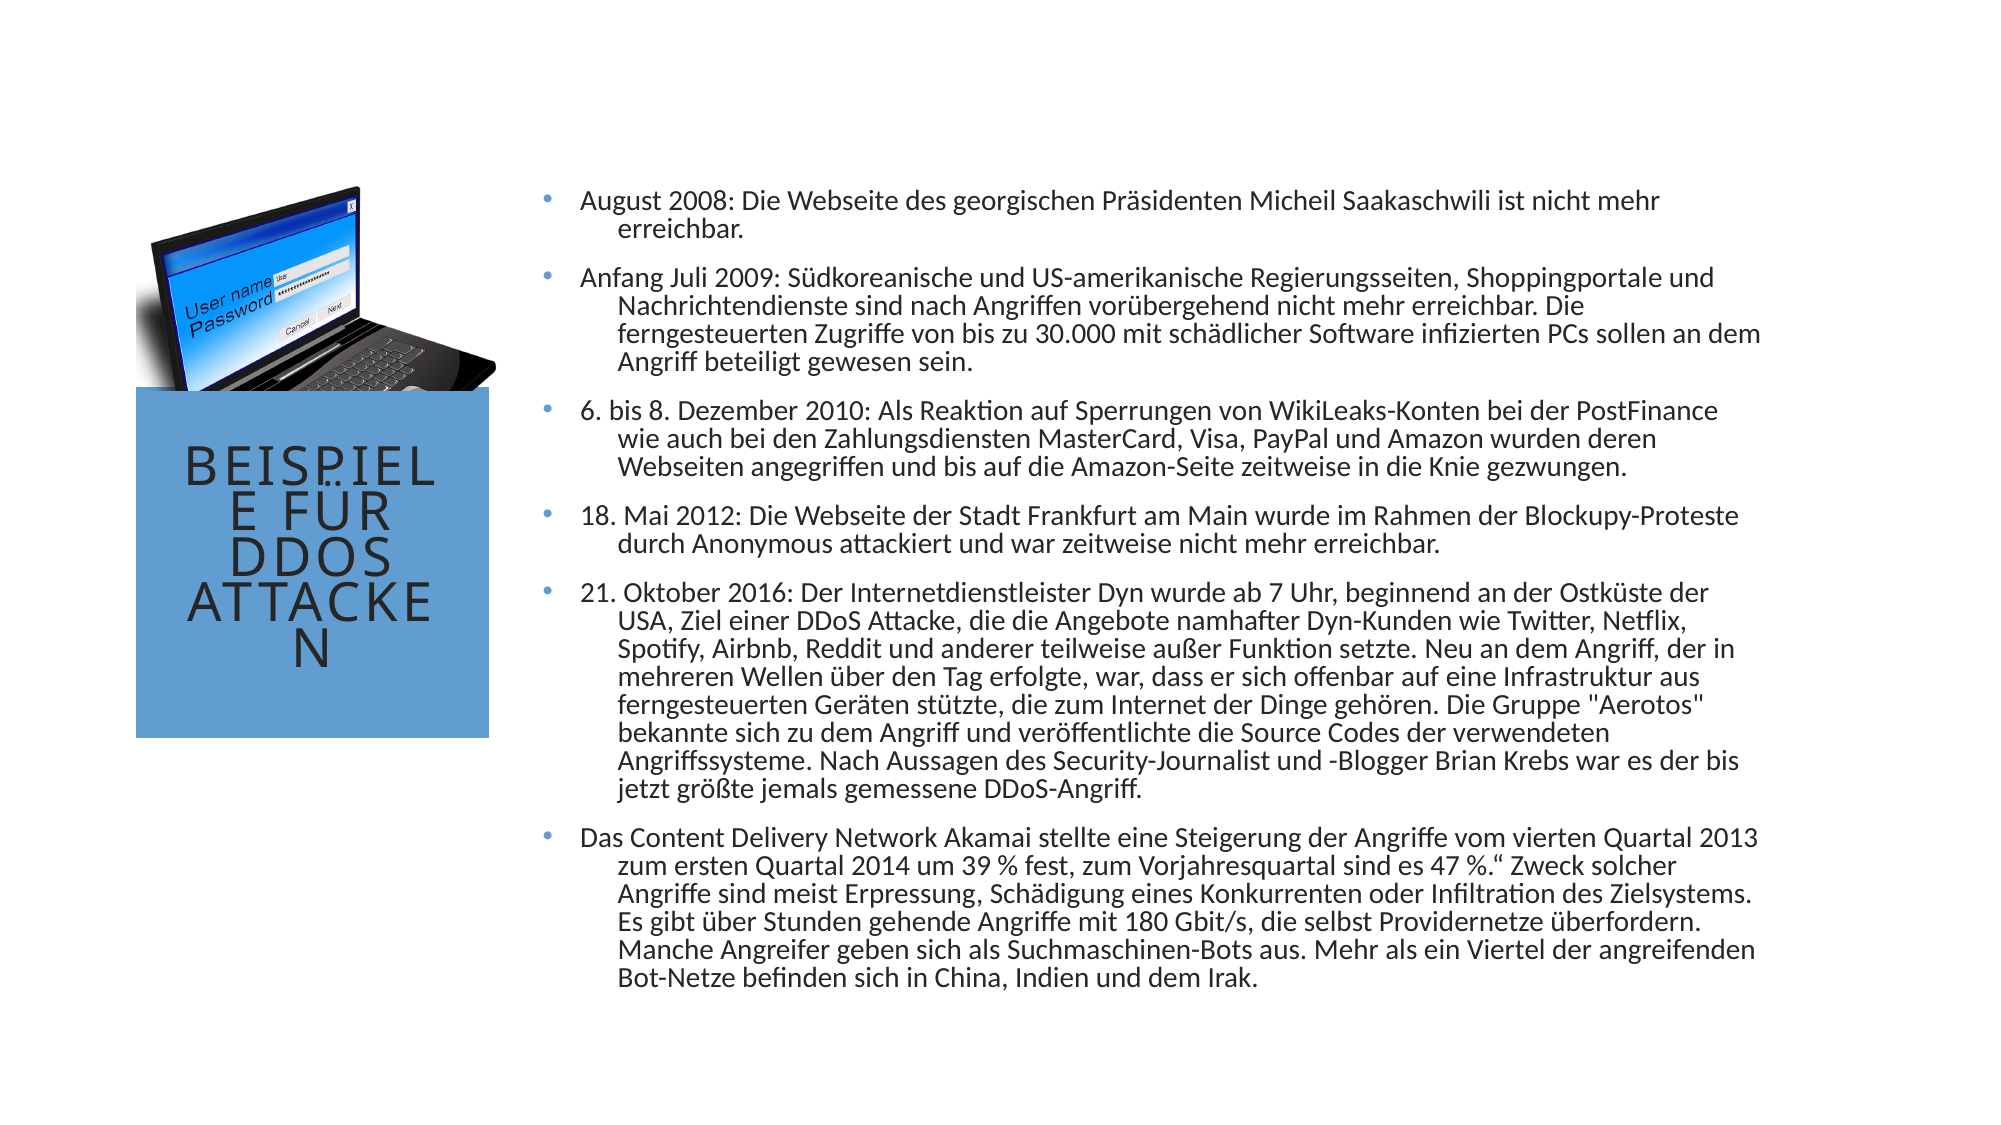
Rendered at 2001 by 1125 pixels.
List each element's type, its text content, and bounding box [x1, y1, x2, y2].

list August 2008: Die Webseite des georgischen Präsidenten Micheil Saakaschwili ist nicht mehr erreichbar. Anfang Juli 2009: Südkoreanische und US-amerikanische Regierungsseiten, Shoppingportale und Nachrichtendienste sind nach Angriffen vorübergehend nicht mehr erreichbar. Die ferngesteuerten Zugriffe von bis zu 30.000 mit schädlicher Software infizierten PCs sollen an dem Angriff beteiligt gewesen sein. 6. bis 8. Dezember 2010: Als Reaktion auf Sperrungen von WikiLeaks-Konten bei der PostFinance wie auch bei den Zahlungsdiensten MasterCard, Visa, PayPal und Amazon wurden deren Webseiten angegriffen und bis auf die Amazon-Seite zeitweise in die Knie gezwungen. 18. Mai 2012: Die Webseite der Stadt Frankfurt am Main wurde im Rahmen der Blockupy-Proteste durch Anonymous attackiert und war zeitweise nicht mehr erreichbar. 21. Oktober 2016: Der Internetdienstleister Dyn wurde ab 7 Uhr, beginnend an der Ostküste der USA, Ziel einer DDoS Attacke, die die Angebote namhafter Dyn-Kunden wie Twitter, Netflix, Spotify, Airbnb, Reddit und anderer teilweise außer Funktion setzte. Neu an dem Angriff, der in mehreren Wellen über den Tag erfolgte, war, dass er sich offenbar auf eine Infrastruktur aus ferngesteuerten Geräten stützte, die zum Internet der Dinge gehören. Die Gruppe "Aerotos" bekannte sich zu dem Angriff und veröffentlichte die Source Codes der verwendeten Angriffssysteme. Nach Aussagen des Security-Journalist und -Blogger Brian Krebs war es der bis jetzt größte jemals gemessene DDoS-Angriff. Das Content Delivery Network Akamai stellte eine Steigerung der Angriffe vom vierten Quartal 2013 zum ersten Quartal 2014 um 39 % fest, zum Vorjahresquartal sind es 47 %.“ Zweck solcher Angriffe sind meist Erpressung, Schädigung eines Konkurrenten oder Infiltration des Zielsystems. Es gibt über Stunden gehende Angriffe mit 180 Gbit/s, die selbst Providernetze überfordern. Manche Angreifer geben sich als Suchmaschinen-Bots aus. Mehr als ein Viertel der angreifenden Bot-Netze befinden sich in China, Indien und dem Irak. [527, 56, 1779, 1069]
text_box Beispiele für ddos attacken [151, 403, 473, 722]
picture [136, 181, 501, 391]
